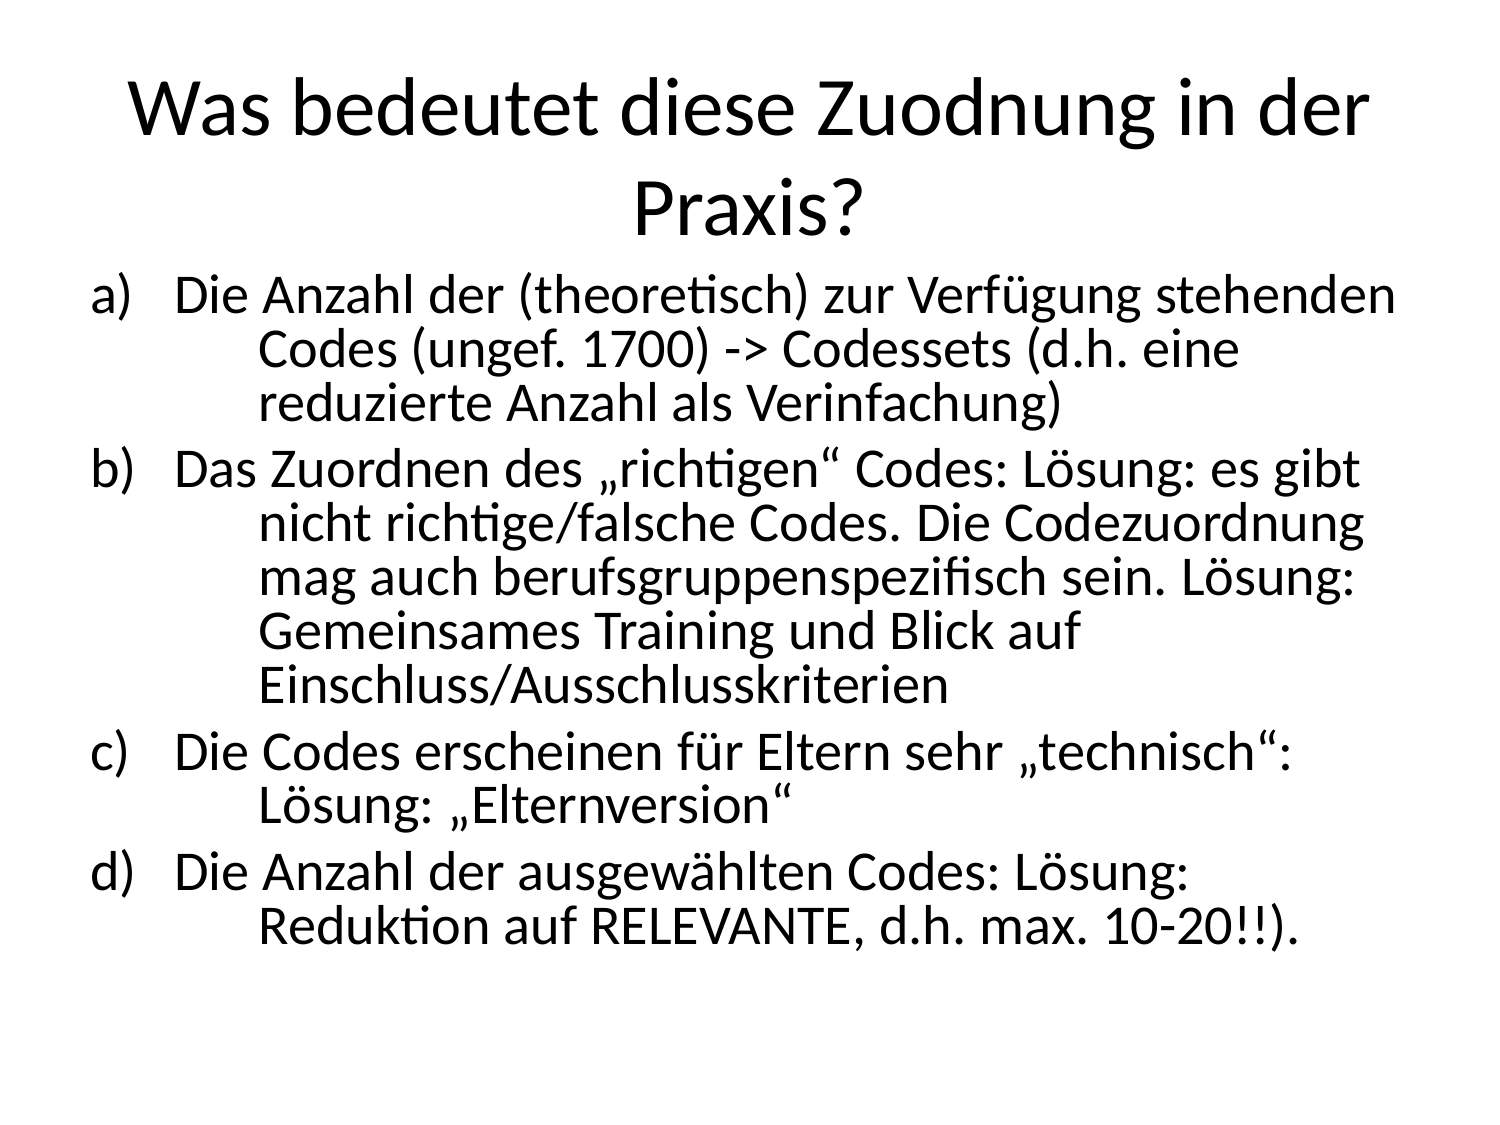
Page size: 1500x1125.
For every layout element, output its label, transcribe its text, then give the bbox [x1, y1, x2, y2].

list Die Anzahl der (theoretisch) zur Verfügung stehenden Codes (ungef. 1700) -> Codessets (d.h. eine reduzierte Anzahl als Verinfachung) Das Zuordnen des „richtigen“ Codes: Lösung: es gibt nicht richtige/falsche Codes. Die Codezuordnung mag auch berufsgruppenspezifisch sein. Lösung: Gemeinsames Training und Blick auf Einschluss/Ausschlusskriterien Die Codes erscheinen für Eltern sehr „technisch“: Lösung: „Elternversion“ Die Anzahl der ausgewählten Codes: Lösung: Reduktion auf RELEVANTE, d.h. max. 10-20!!). [75, 262, 1426, 1005]
title Was bedeutet diese Zuodnung in der Praxis? [75, 45, 1426, 233]
